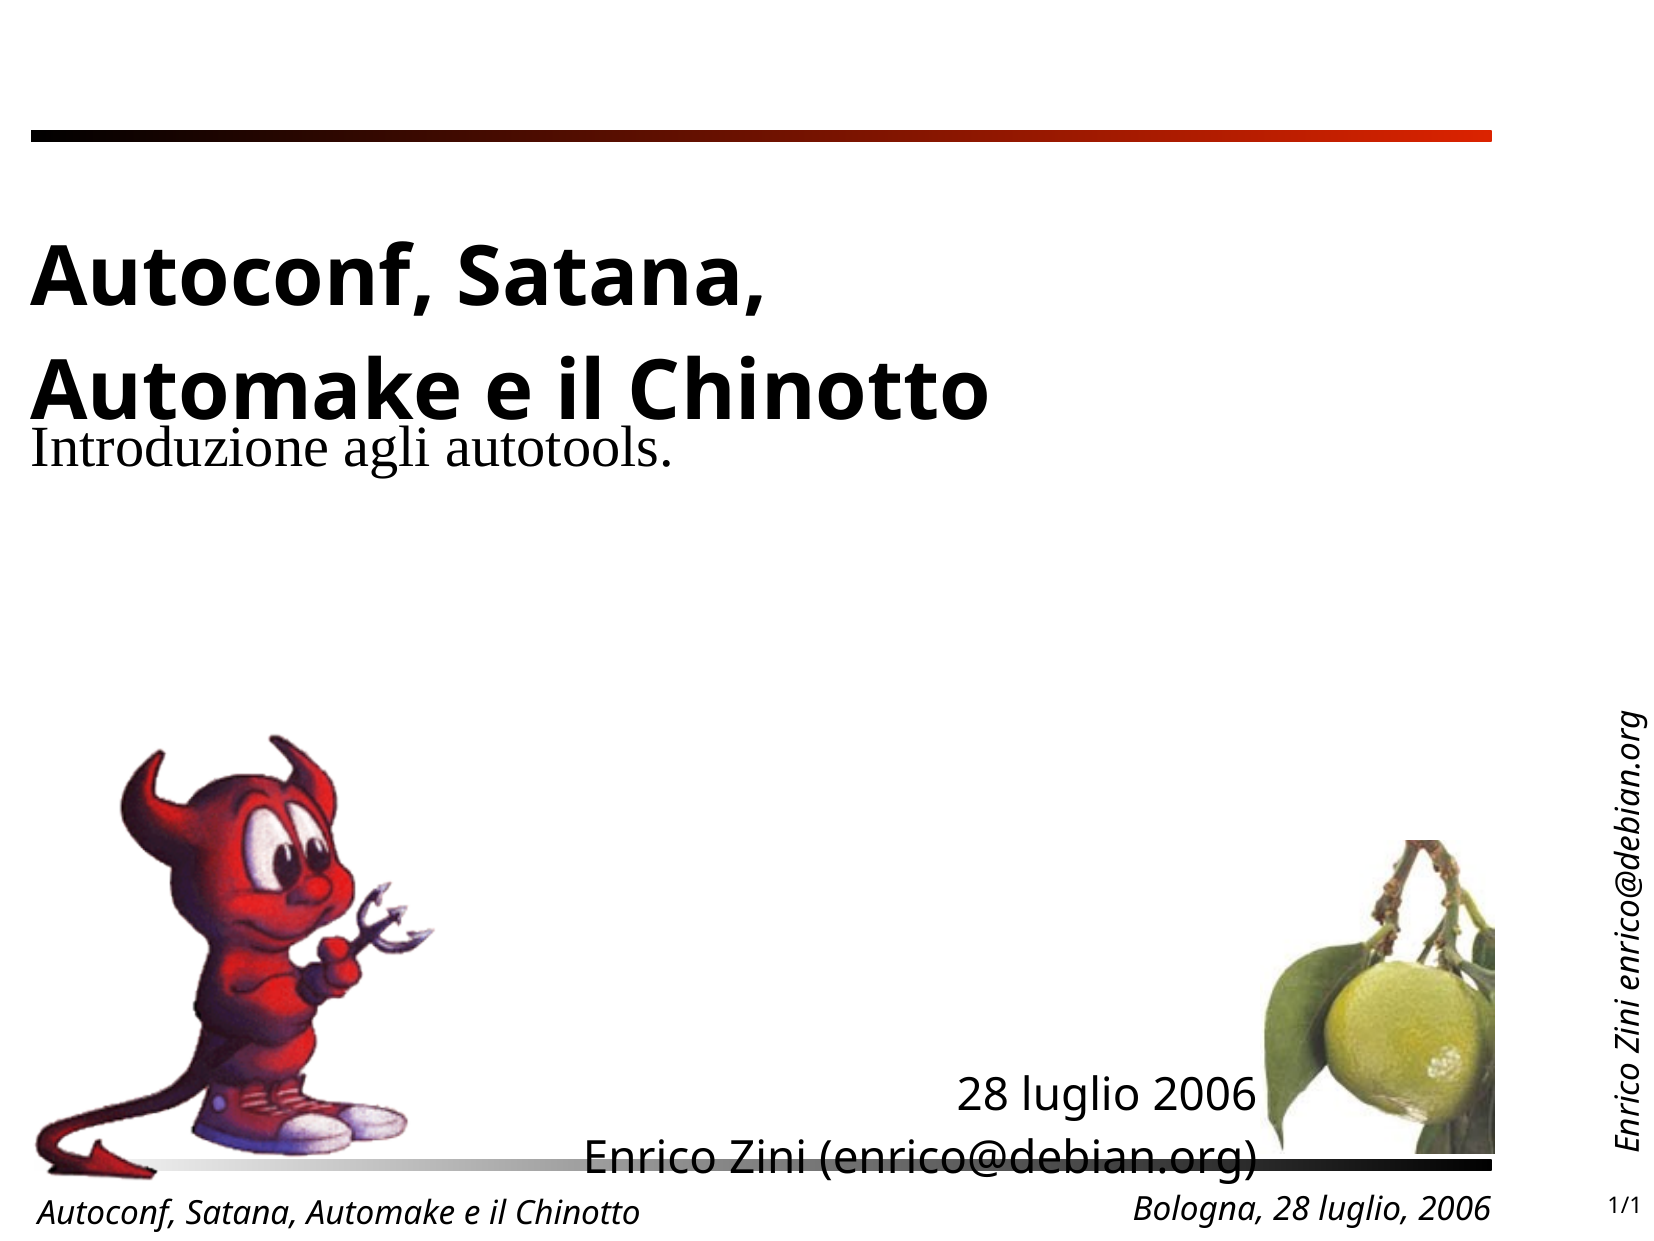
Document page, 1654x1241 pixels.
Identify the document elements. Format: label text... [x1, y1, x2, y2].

picture [1260, 840, 1495, 1154]
picture [30, 728, 444, 1185]
text_box Autoconf, Satana, Automake e il Chinotto [30, 216, 1495, 658]
text_box 28 luglio 2006 Enrico Zini (enrico@debian.org) [444, 1061, 1258, 1154]
text_box Introduzione agli autotools. [30, 413, 1298, 556]
